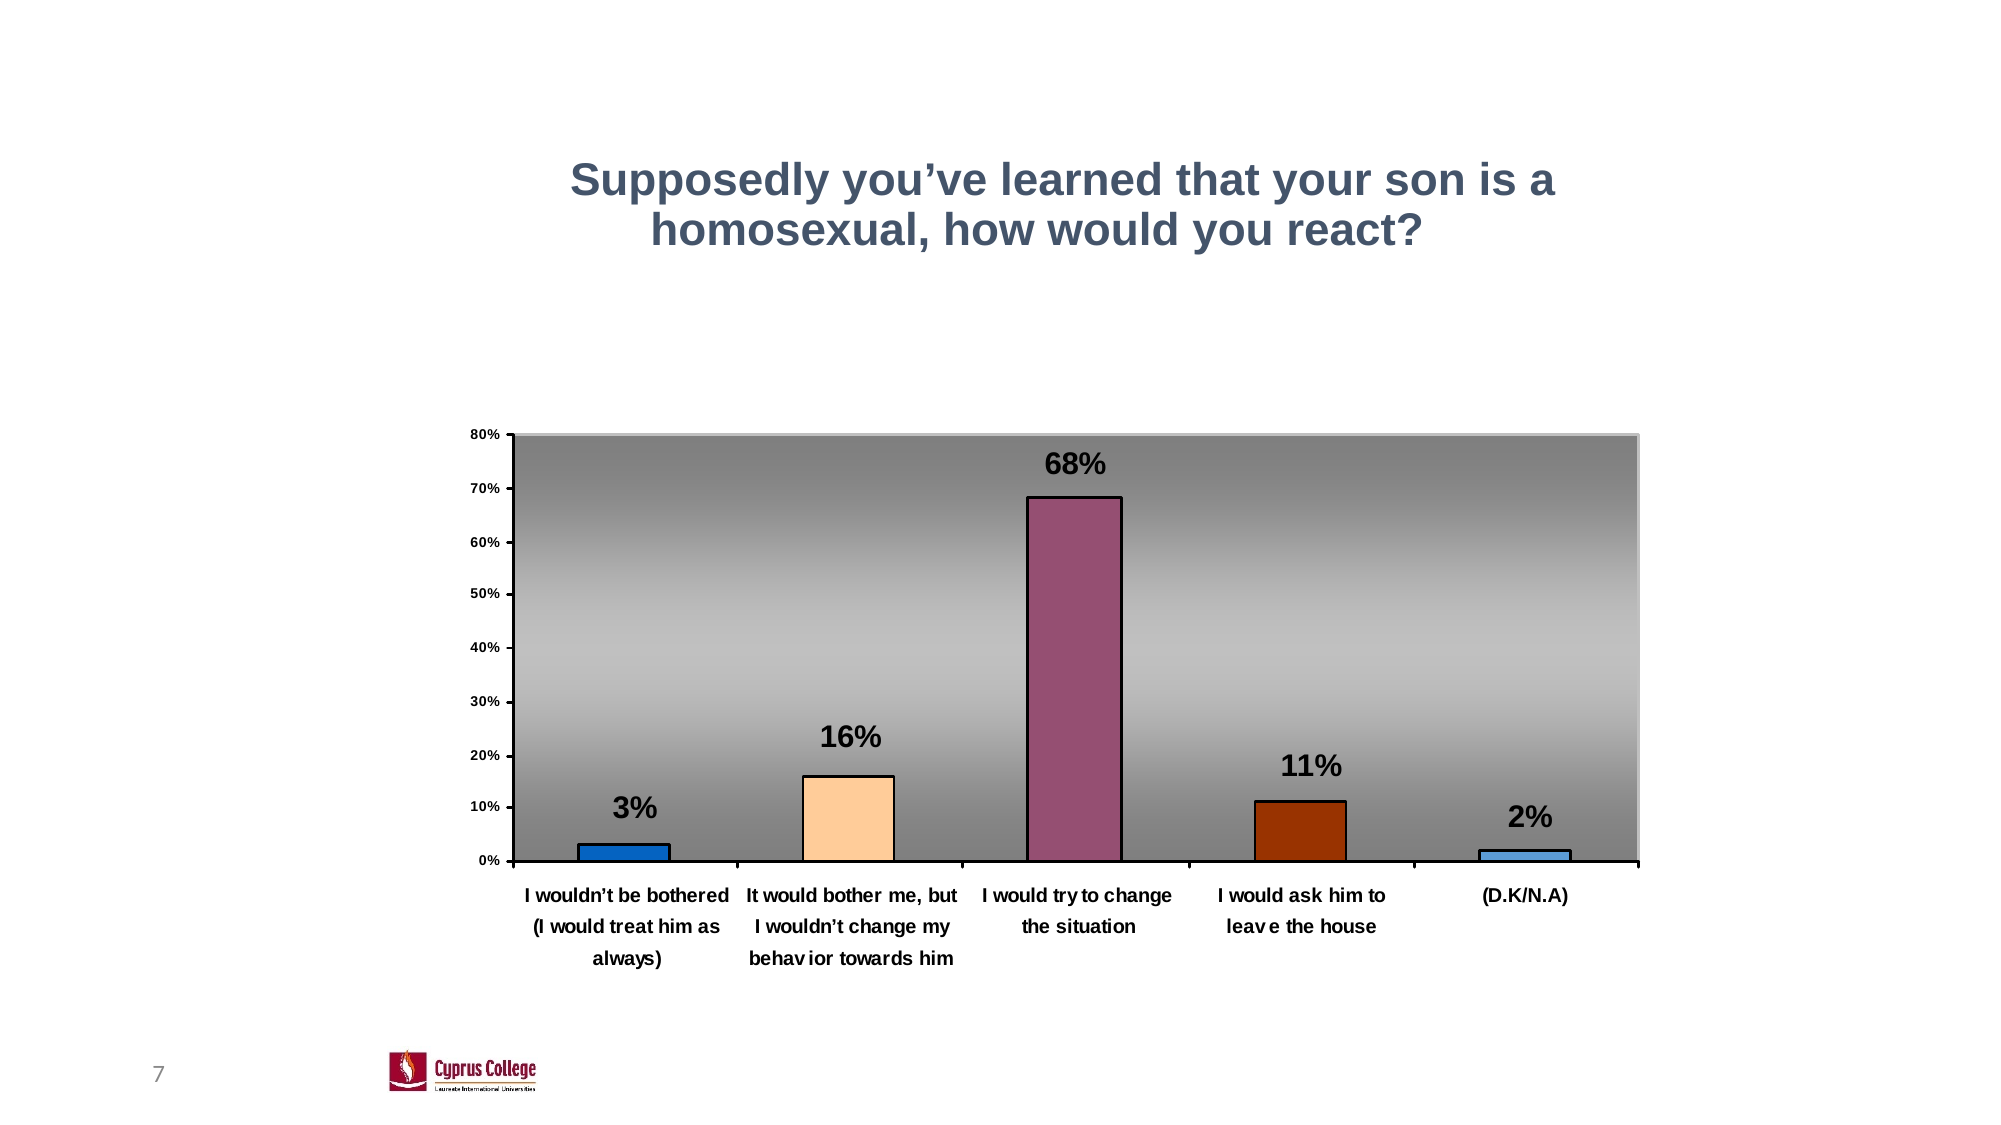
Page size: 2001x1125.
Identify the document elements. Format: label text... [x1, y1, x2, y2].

slide_number <number> [137, 1042, 588, 1103]
picture [425, 375, 1682, 1021]
text_box Supposedly you’ve learned that your son is a homosexual, how would you react? [387, 112, 1700, 263]
picture [387, 1046, 538, 1093]
